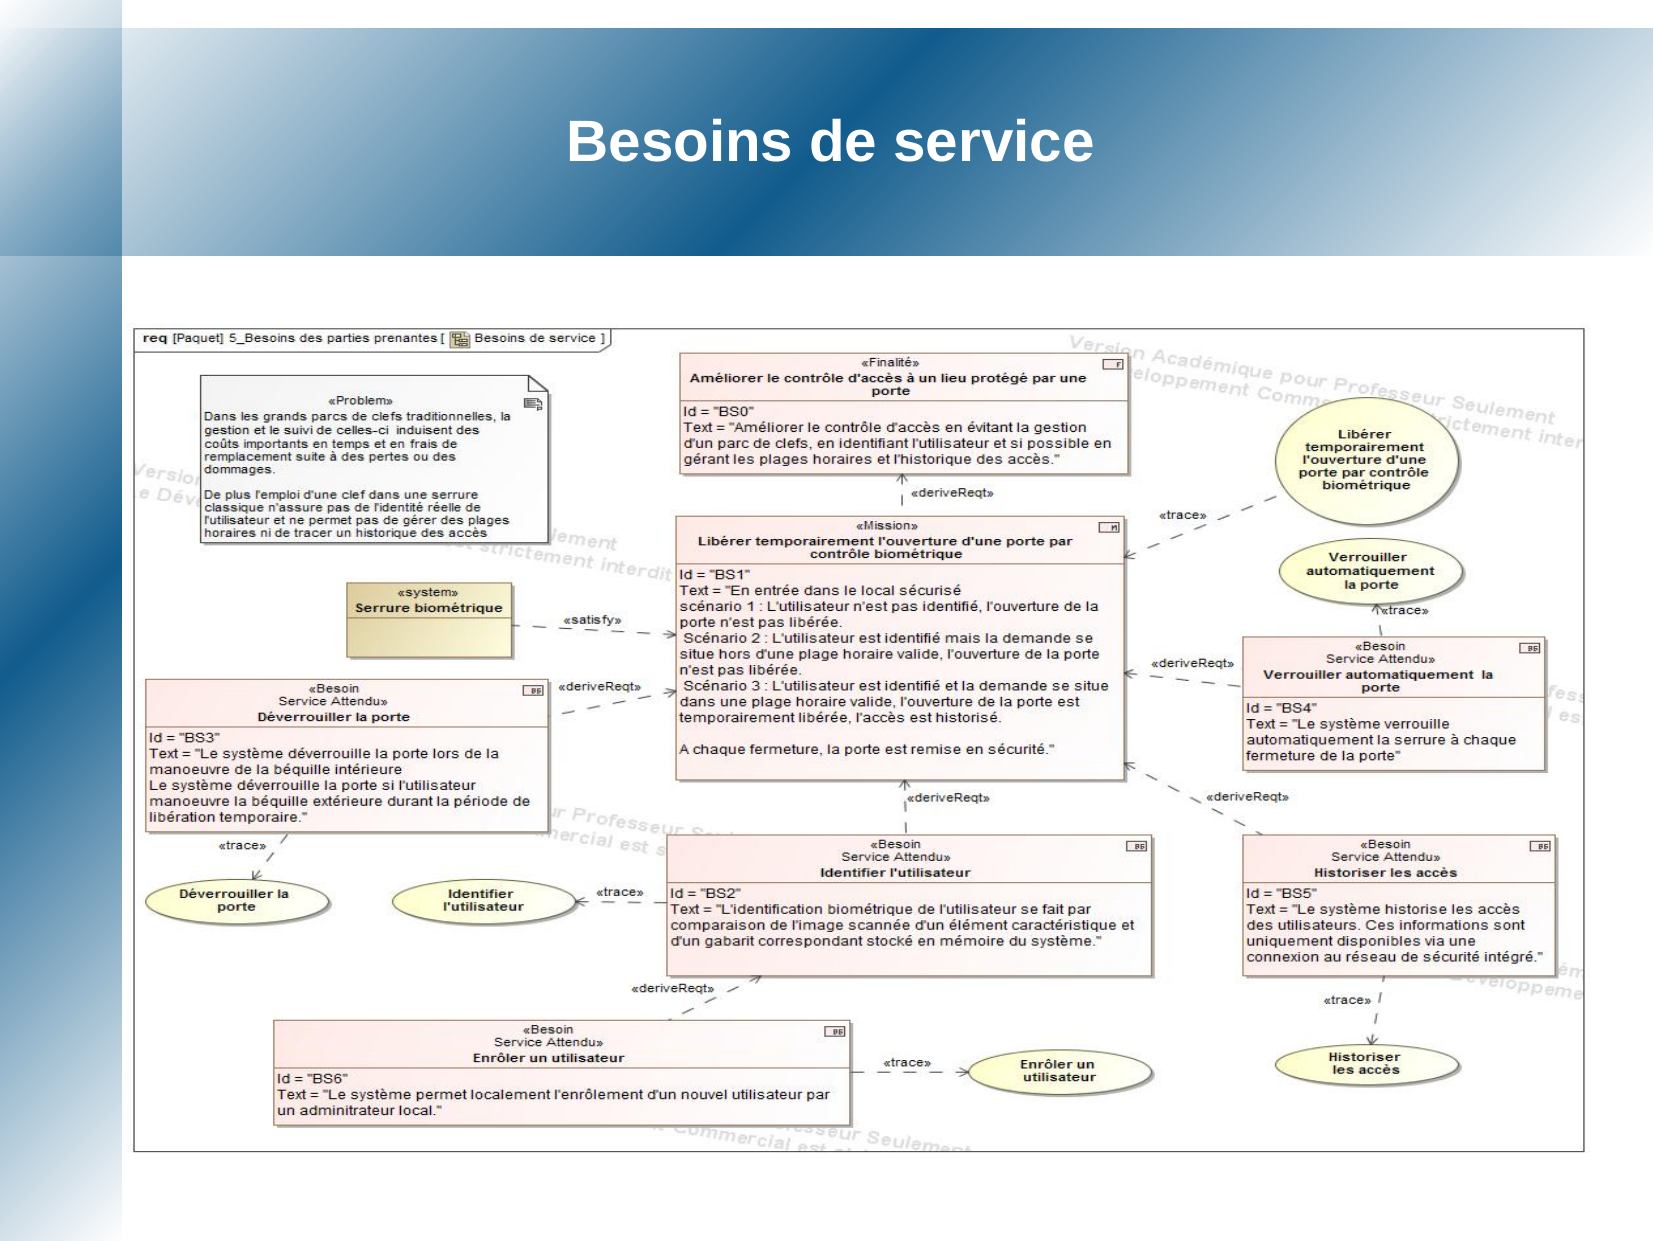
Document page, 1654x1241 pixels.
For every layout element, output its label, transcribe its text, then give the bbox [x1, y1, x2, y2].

title Besoins de service [125, 45, 1537, 238]
subtitle [127, 323, 1603, 1167]
